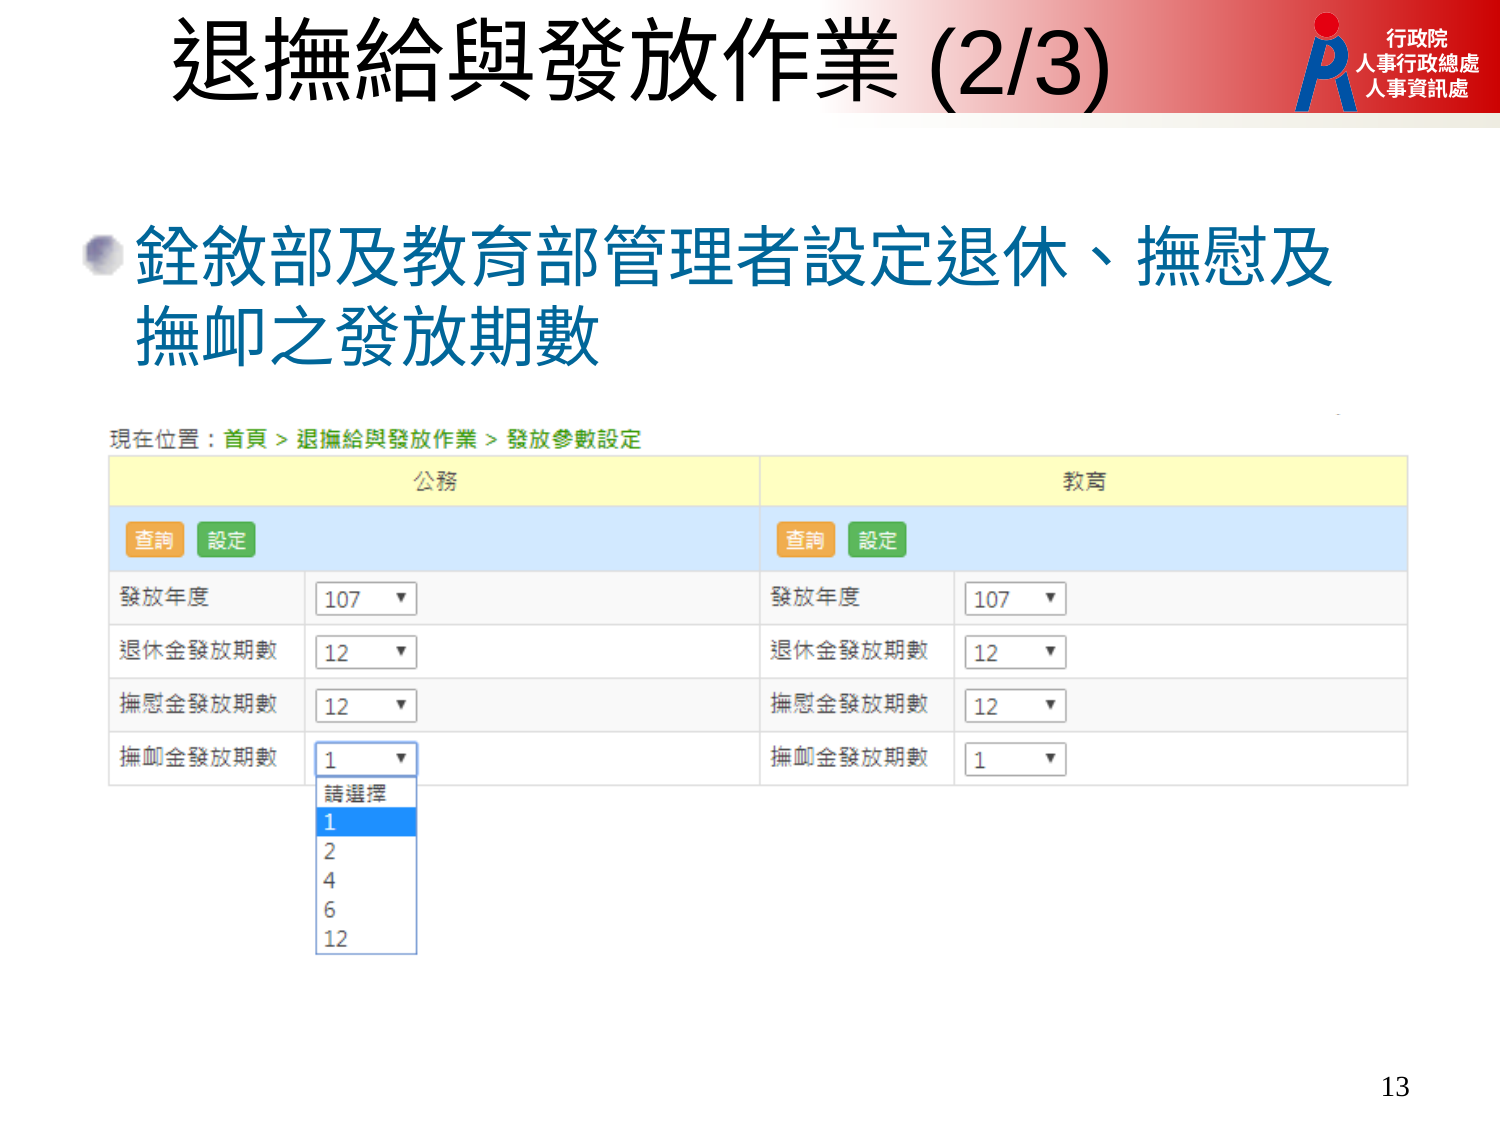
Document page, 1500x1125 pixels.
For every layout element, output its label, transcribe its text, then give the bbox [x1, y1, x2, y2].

title 退撫給與發放作業(2/3) [59, 4, 1225, 111]
list 銓敘部及教育部管理者設定退休、撫慰及撫卹之發放期數 [63, 206, 1414, 950]
text_box <編號> [1074, 1059, 1426, 1110]
picture [88, 414, 1412, 960]
picture [1278, 0, 1374, 128]
